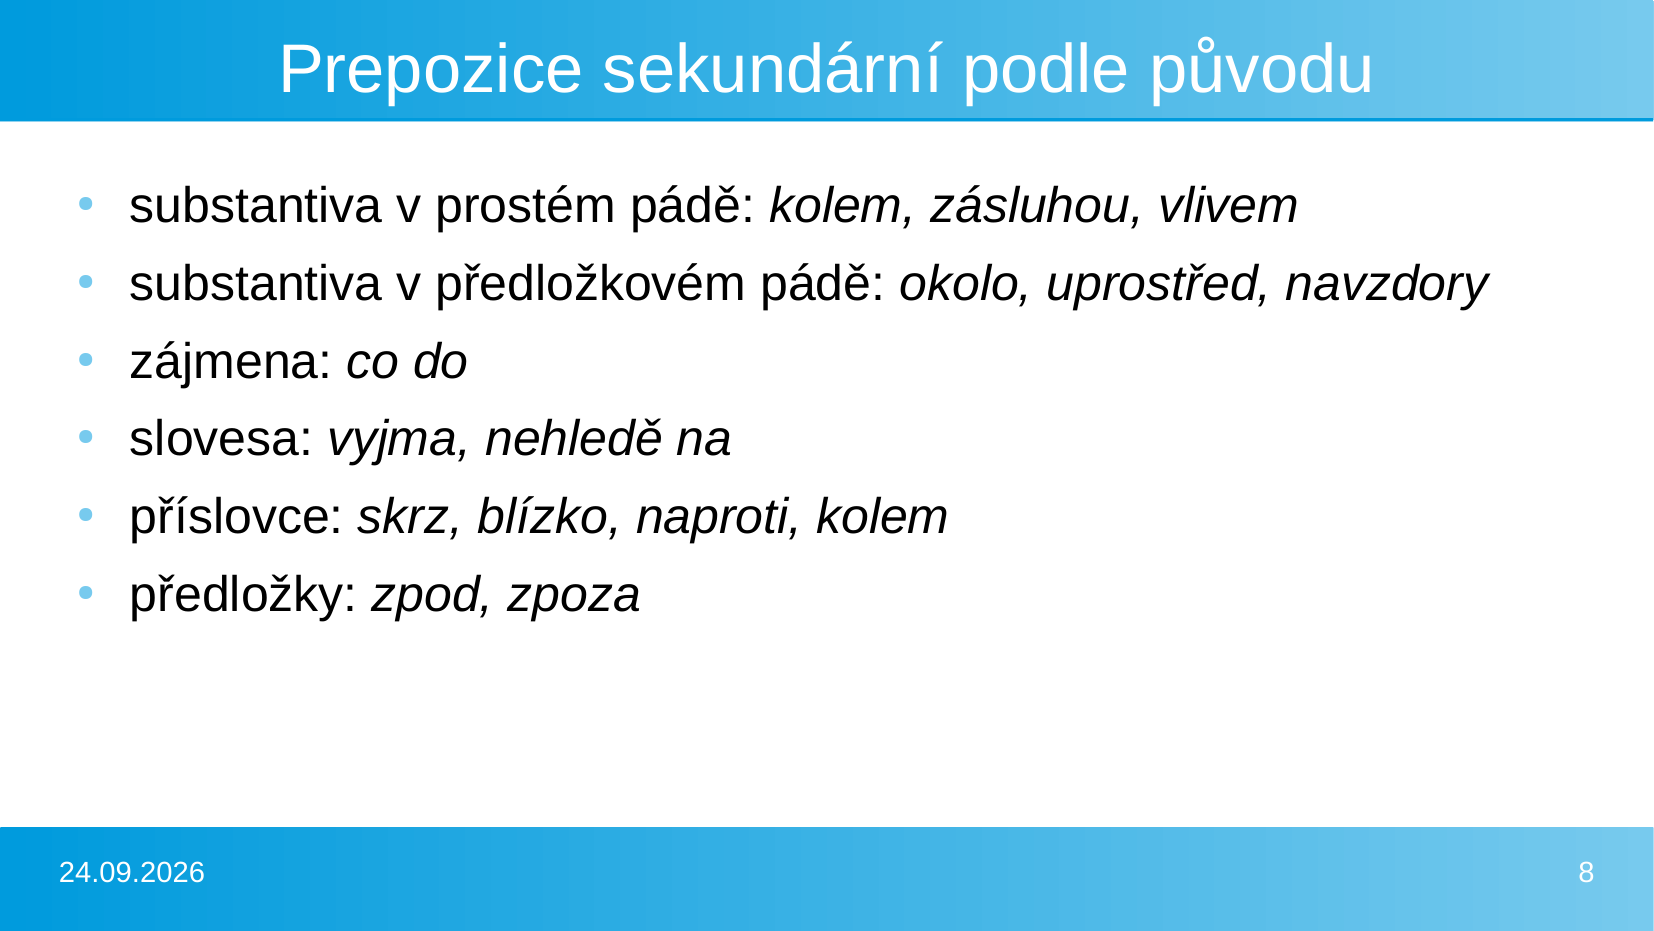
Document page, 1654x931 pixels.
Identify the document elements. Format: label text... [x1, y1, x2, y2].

title Prepozice sekundární podle původu [59, 29, 1595, 108]
list substantiva v prostém pádě: kolem, zásluhou, vlivem substantiva v předložkovém pádě: okolo, uprostřed, navzdory zájmena: co do slovesa: vyjma, nehledě na příslovce: skrz, blízko, naproti, kolem předložky: zpod, zpoza [59, 177, 1595, 768]
